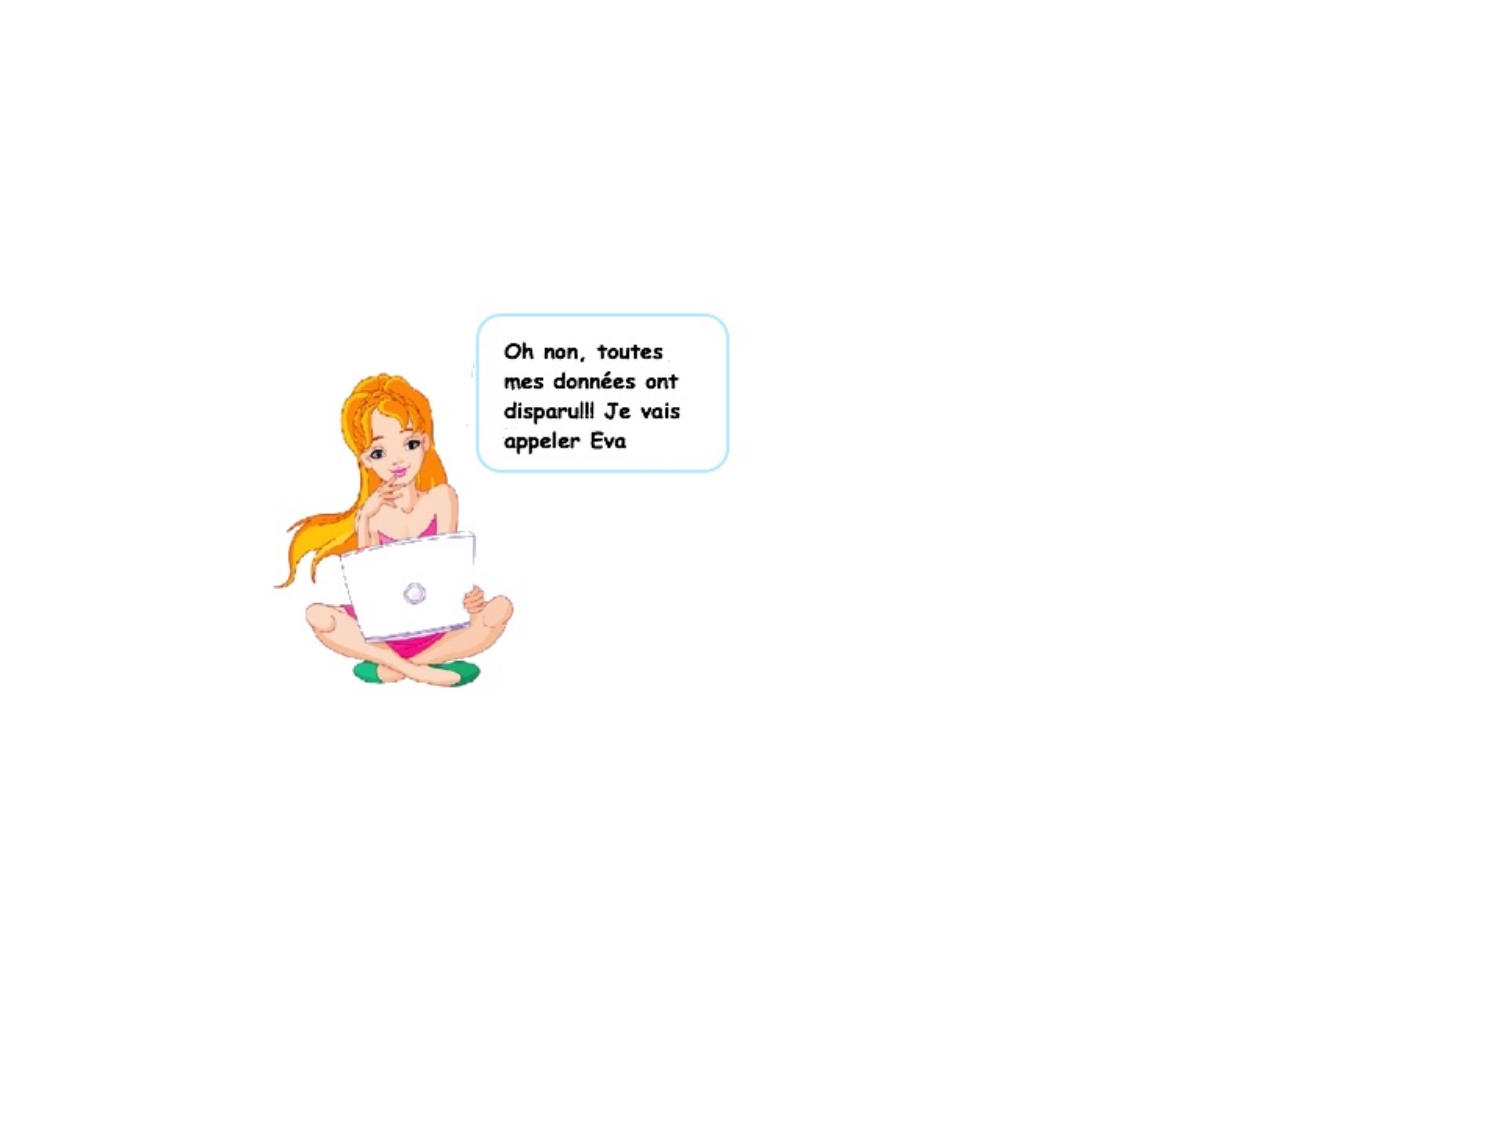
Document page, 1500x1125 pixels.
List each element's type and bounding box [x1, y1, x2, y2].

picture [251, 273, 1252, 1024]
